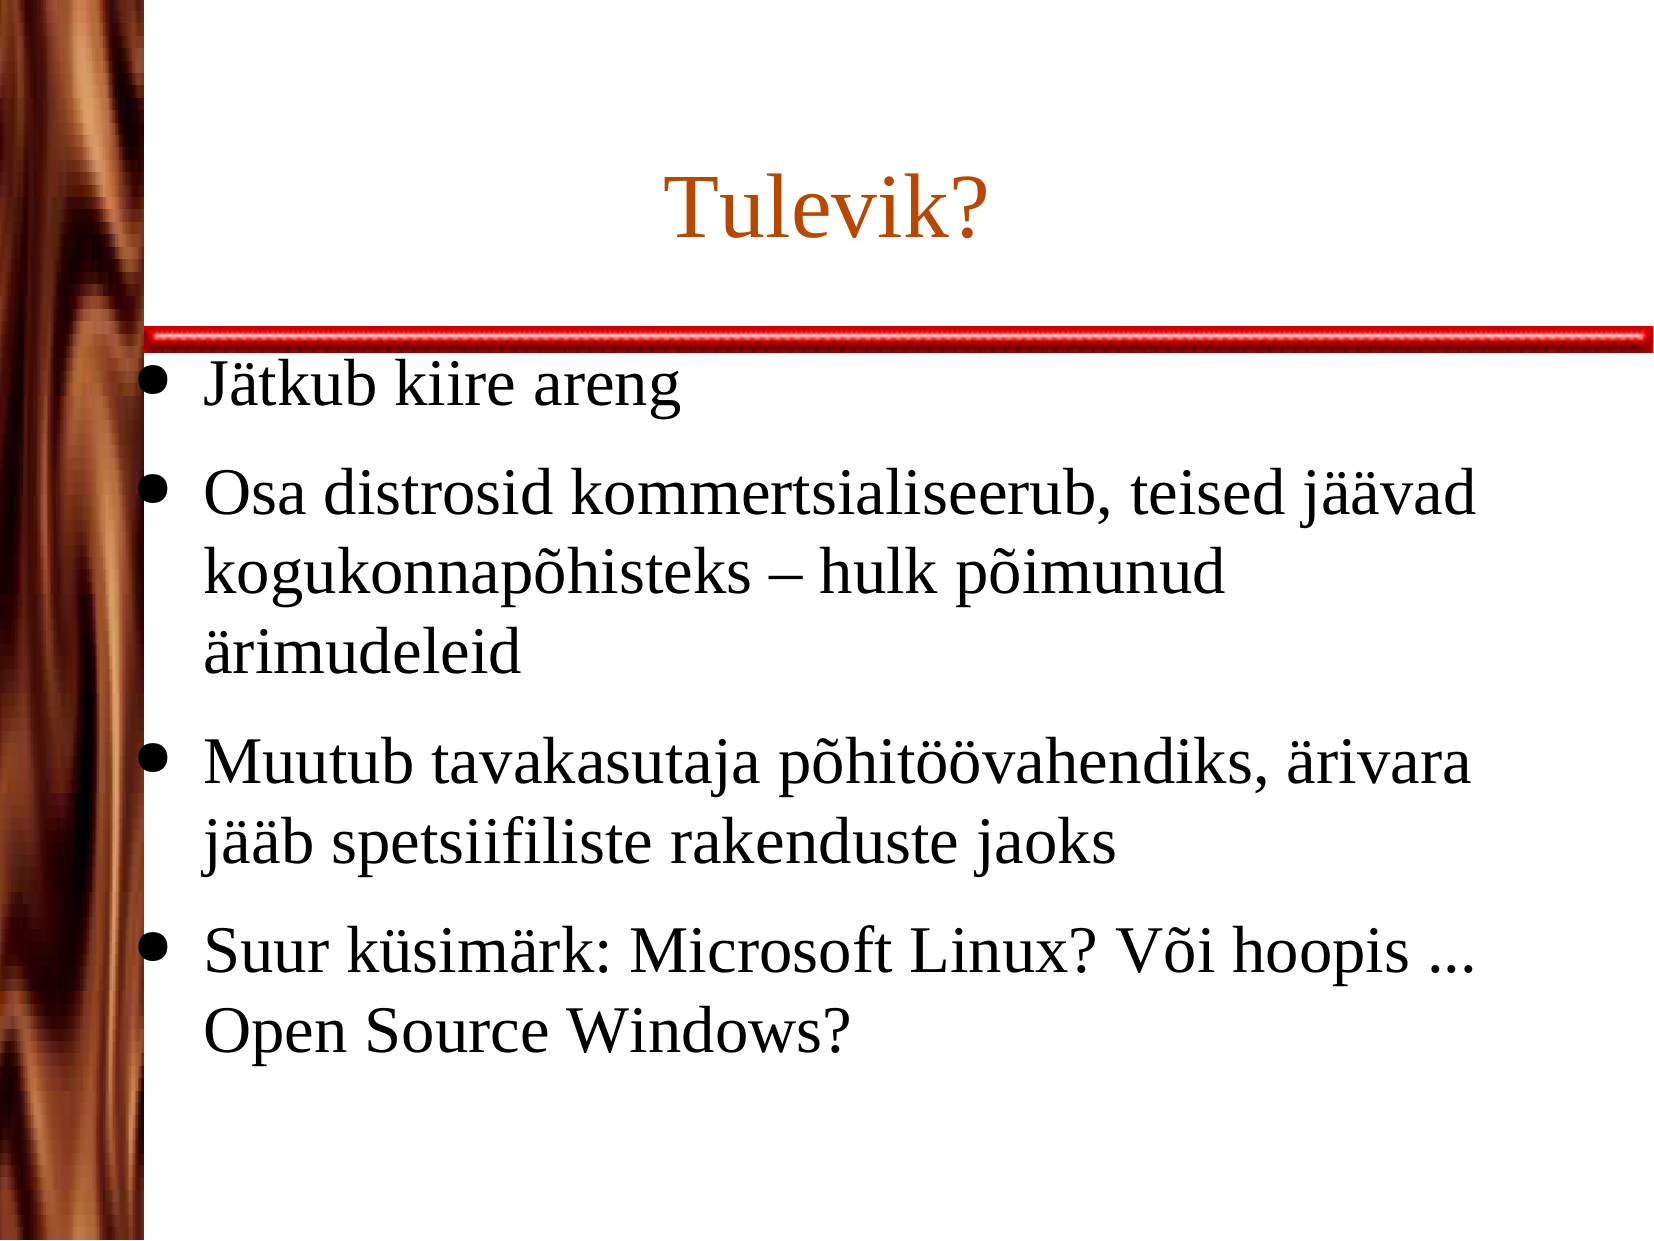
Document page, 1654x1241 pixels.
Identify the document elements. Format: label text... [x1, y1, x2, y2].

list Jätkub kiire areng Osa distrosid kommertsialiseerub, teised jäävad kogukonnapõhisteks – hulk põimunud ärimudeleid Muutub tavakasutaja põhitöövahendiks, ärivara jääb spetsiifiliste rakenduste jaoks Suur küsimärk: Microsoft Linux? Või hoopis ... Open Source Windows? [121, 344, 1533, 1126]
picture [0, 0, 1654, 1240]
title Tulevik? [121, 100, 1533, 312]
